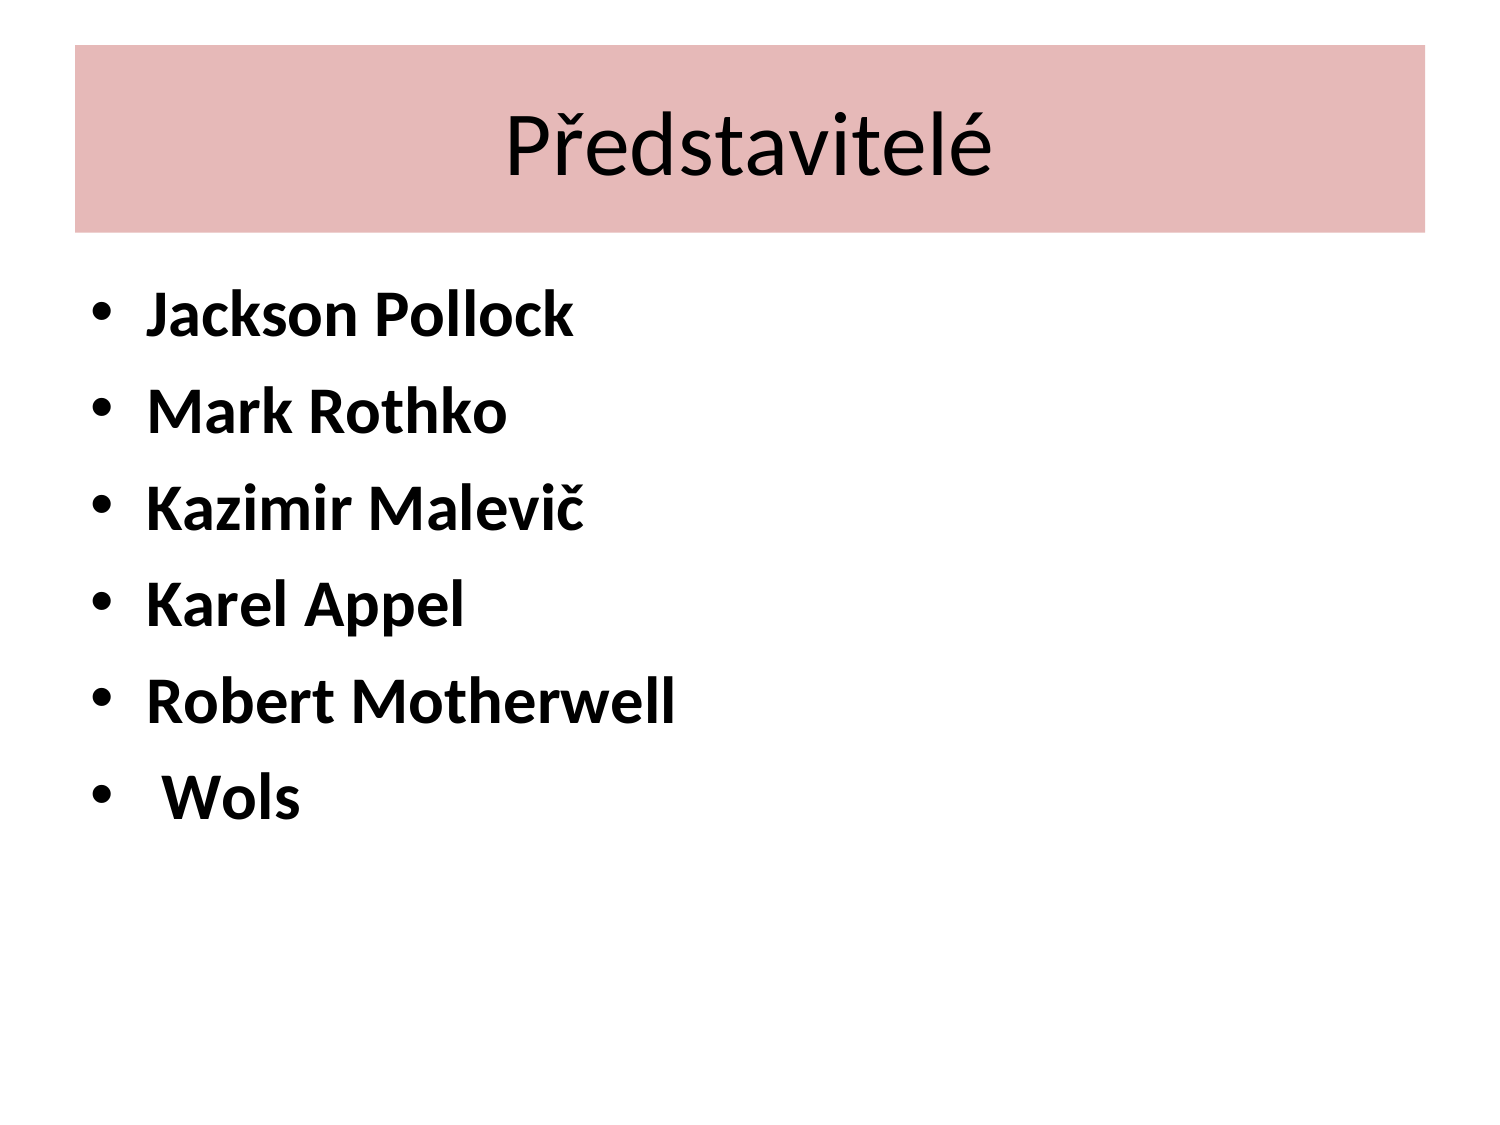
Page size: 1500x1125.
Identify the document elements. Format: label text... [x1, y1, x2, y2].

list Jackson Pollock Mark Rothko Kazimir Malevič Karel Appel Robert Motherwell Wols [75, 262, 1426, 1006]
title Představitelé [75, 45, 1426, 233]
